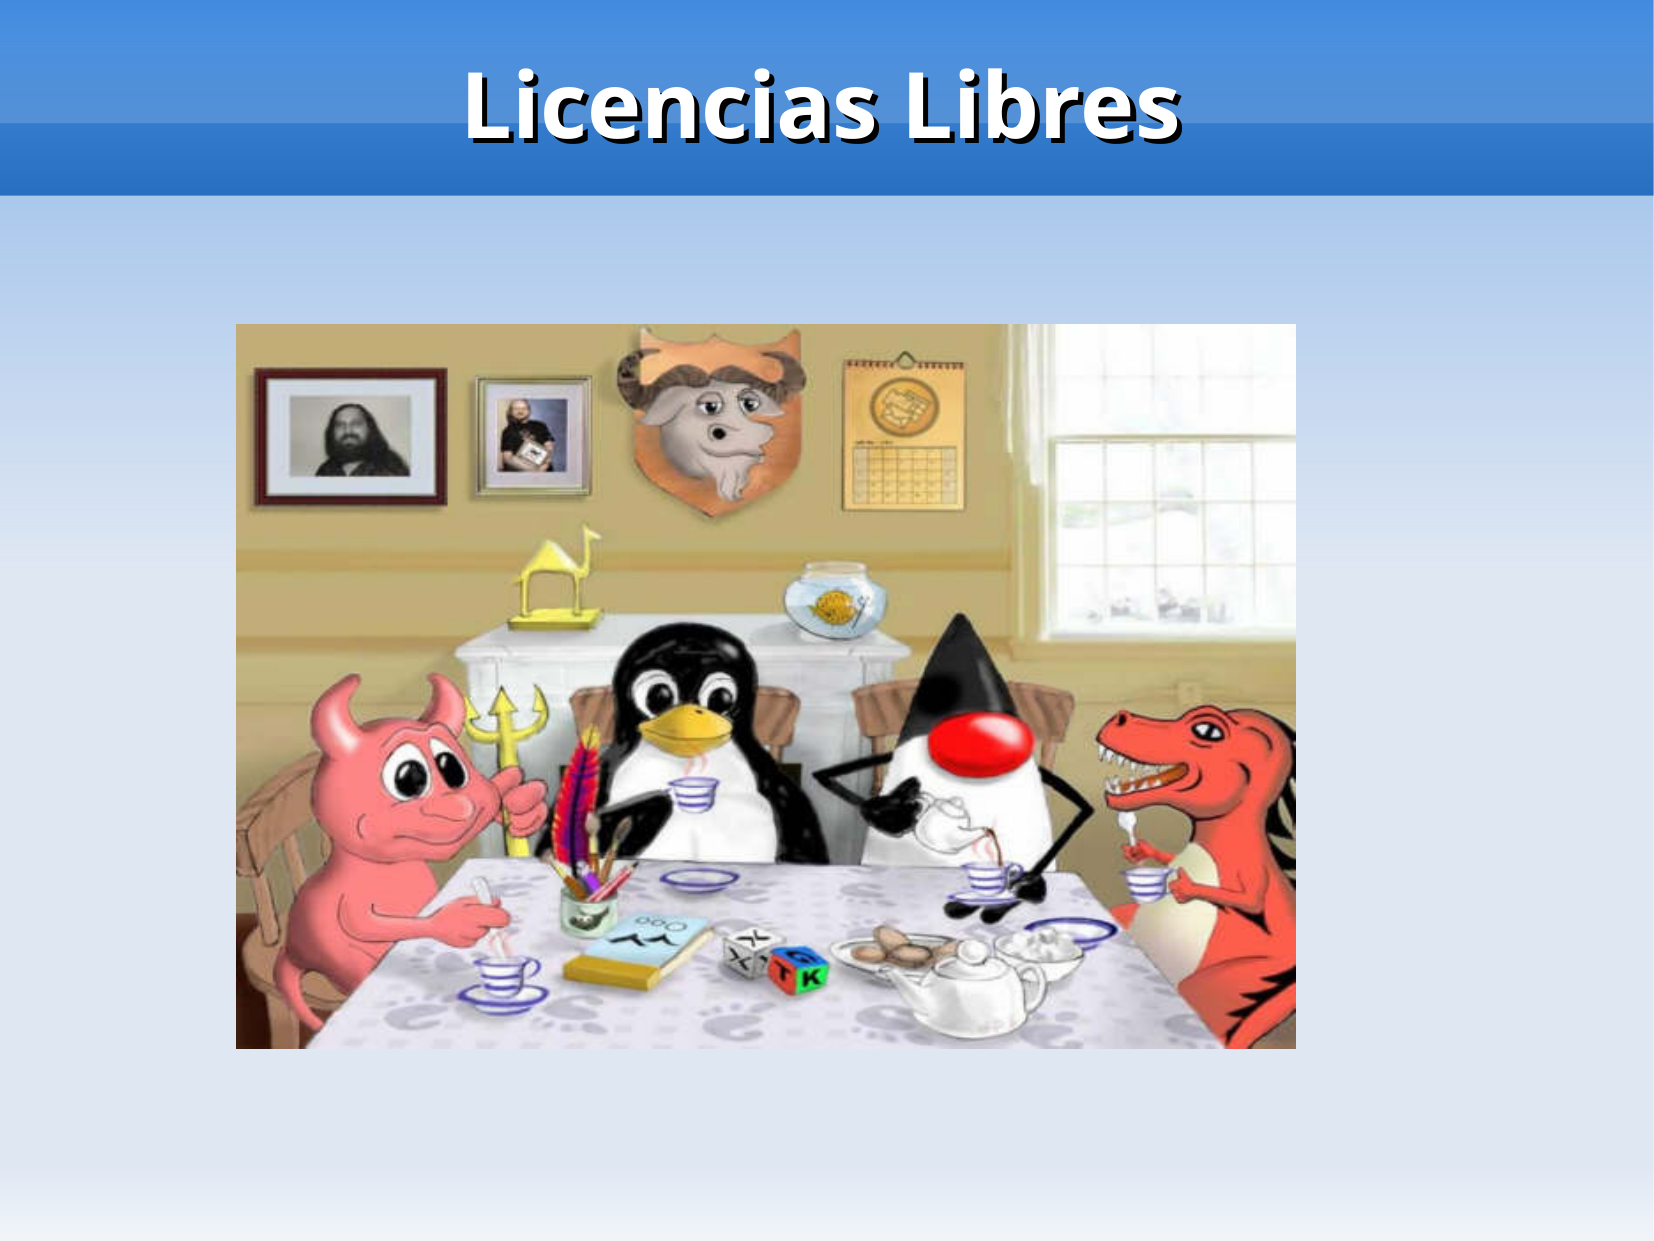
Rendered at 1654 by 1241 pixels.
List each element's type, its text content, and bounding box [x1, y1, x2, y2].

picture [0, 0, 1654, 1241]
title Licencias Libres [76, 7, 1565, 200]
